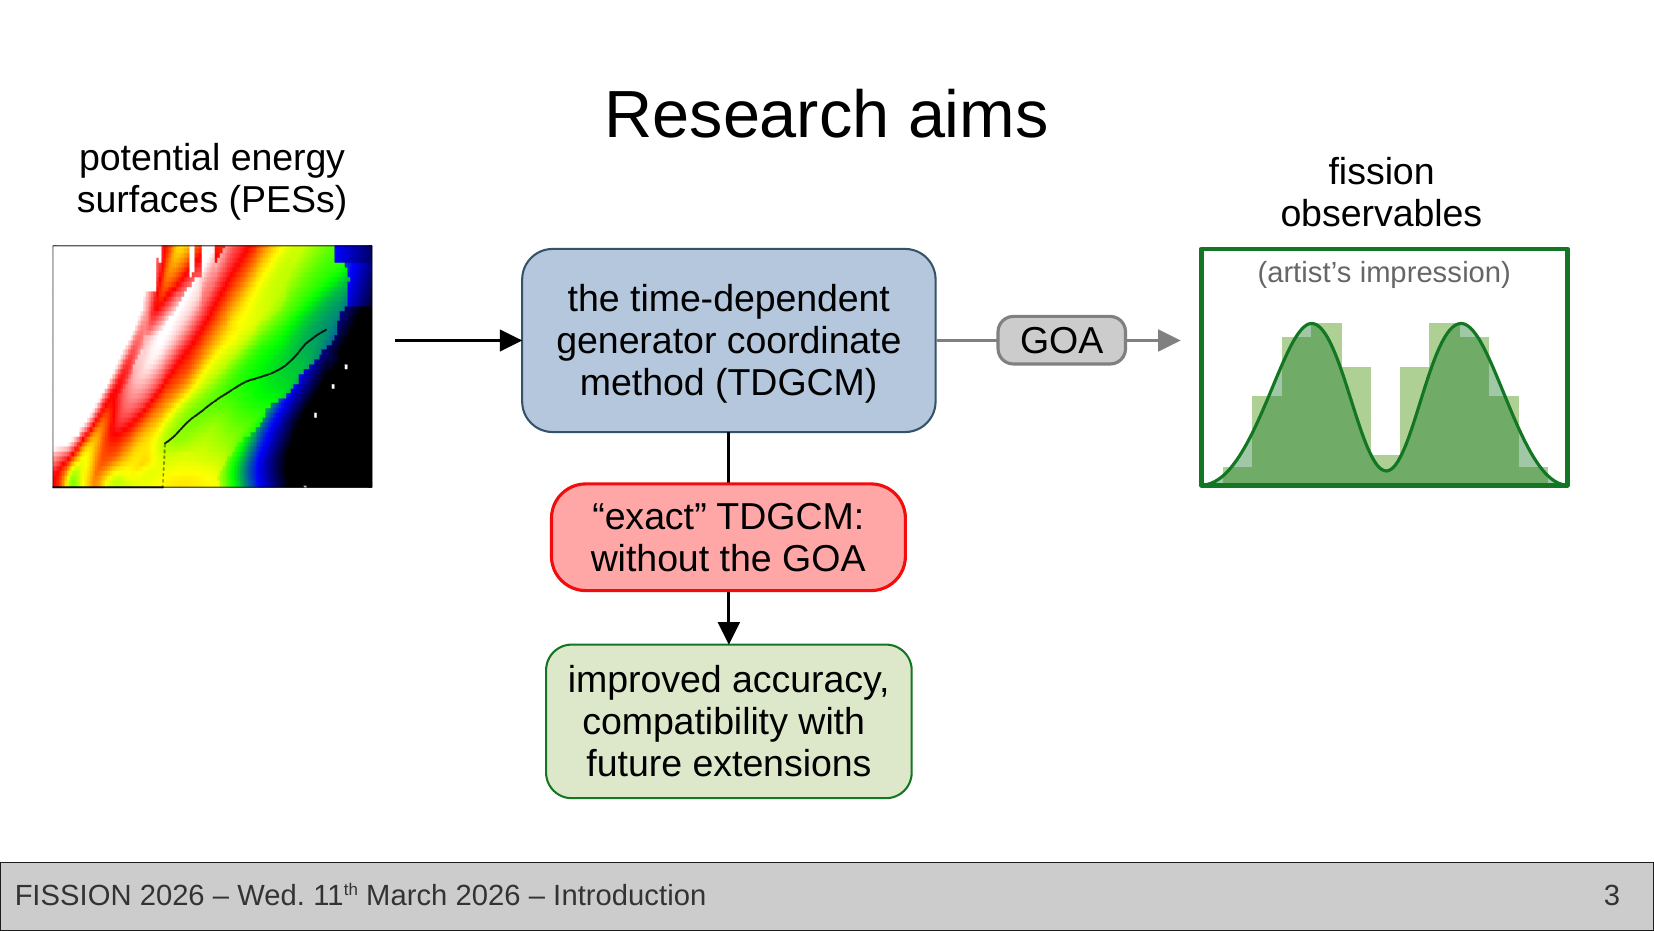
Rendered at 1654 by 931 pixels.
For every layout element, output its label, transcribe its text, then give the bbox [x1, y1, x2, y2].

text_box [1319, 323, 1342, 364]
text_box [1400, 323, 1454, 452]
text_box [1264, 862, 1654, 931]
text_box [1343, 367, 1371, 449]
text_box [1481, 337, 1489, 352]
text_box [1508, 396, 1519, 422]
text_box <number> [1471, 862, 1635, 929]
text_box potential energy surfaces (PESs) [55, 130, 369, 226]
text_box fission observables [1224, 160, 1538, 226]
text_box improved accuracy, compatibility with future extensions [546, 644, 912, 799]
text_box [1282, 337, 1293, 358]
text_box [523, 411, 935, 433]
text_box [1211, 323, 1559, 483]
text_box “exact” TDGCM: without the GOA [551, 483, 906, 591]
text_box [1374, 455, 1399, 469]
text_box [1252, 396, 1266, 427]
text_box (artist’s impression) [1201, 248, 1568, 303]
text_box the time-dependent generator coordinate method (TDGCM) [522, 270, 936, 411]
text_box [523, 248, 935, 270]
text_box GOA [998, 316, 1126, 365]
text_box FISSION 2026 – Wed. 11th March 2026 – Introduction [0, 854, 1264, 931]
picture [49, 235, 375, 492]
title Research aims [256, 37, 1397, 193]
